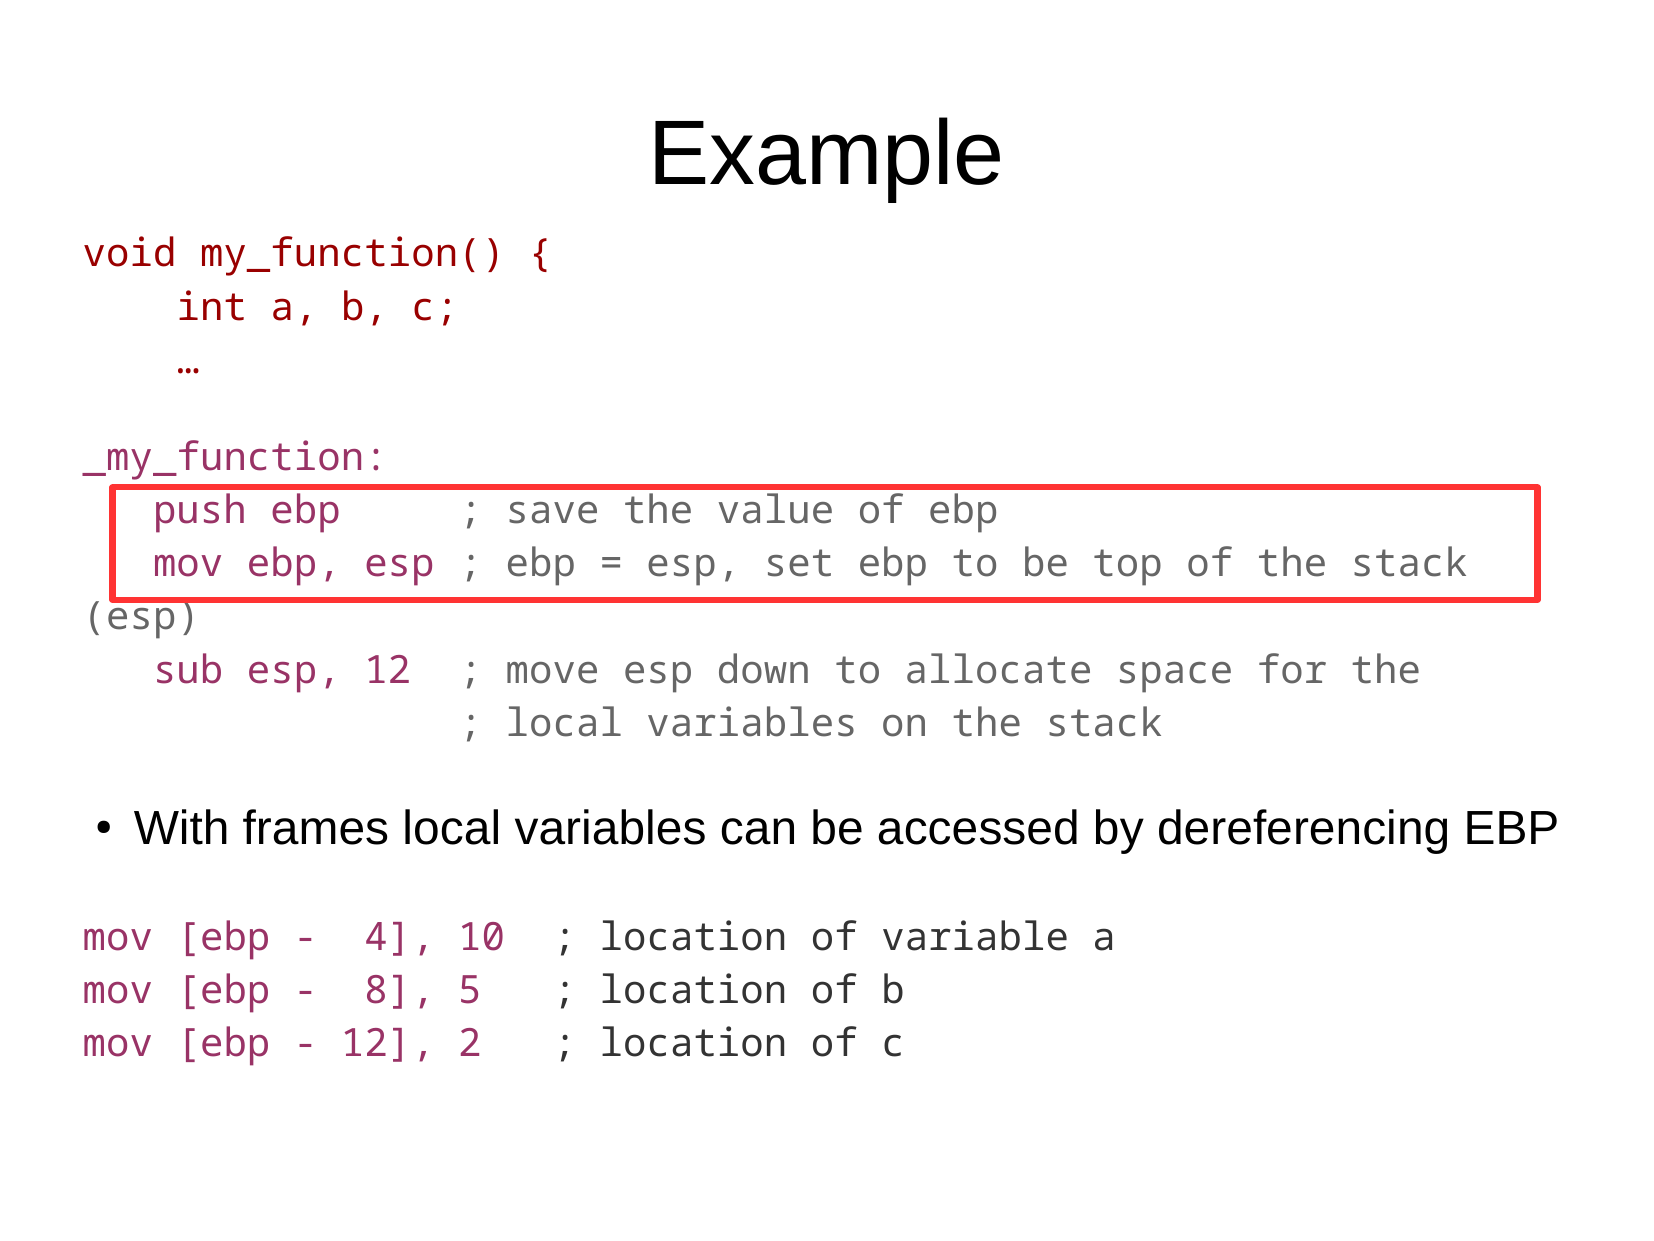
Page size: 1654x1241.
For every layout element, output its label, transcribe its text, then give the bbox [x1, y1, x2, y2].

list void my_function() { int a, b, c; … _my_function: push ebp ; save the value of ebp mov ebp, esp ; ebp = esp, set ebp to be top of the stack (esp) sub esp, 12 ; move esp down to allocate space for the ; local variables on the stack With frames local variables can be accessed by dereferencing EBP mov [ebp - 4], 10 ; location of variable a mov [ebp - 8], 5 ; location of b mov [ebp - 12], 2 ; location of c [82, 225, 1571, 1109]
title Example [82, 49, 1571, 225]
